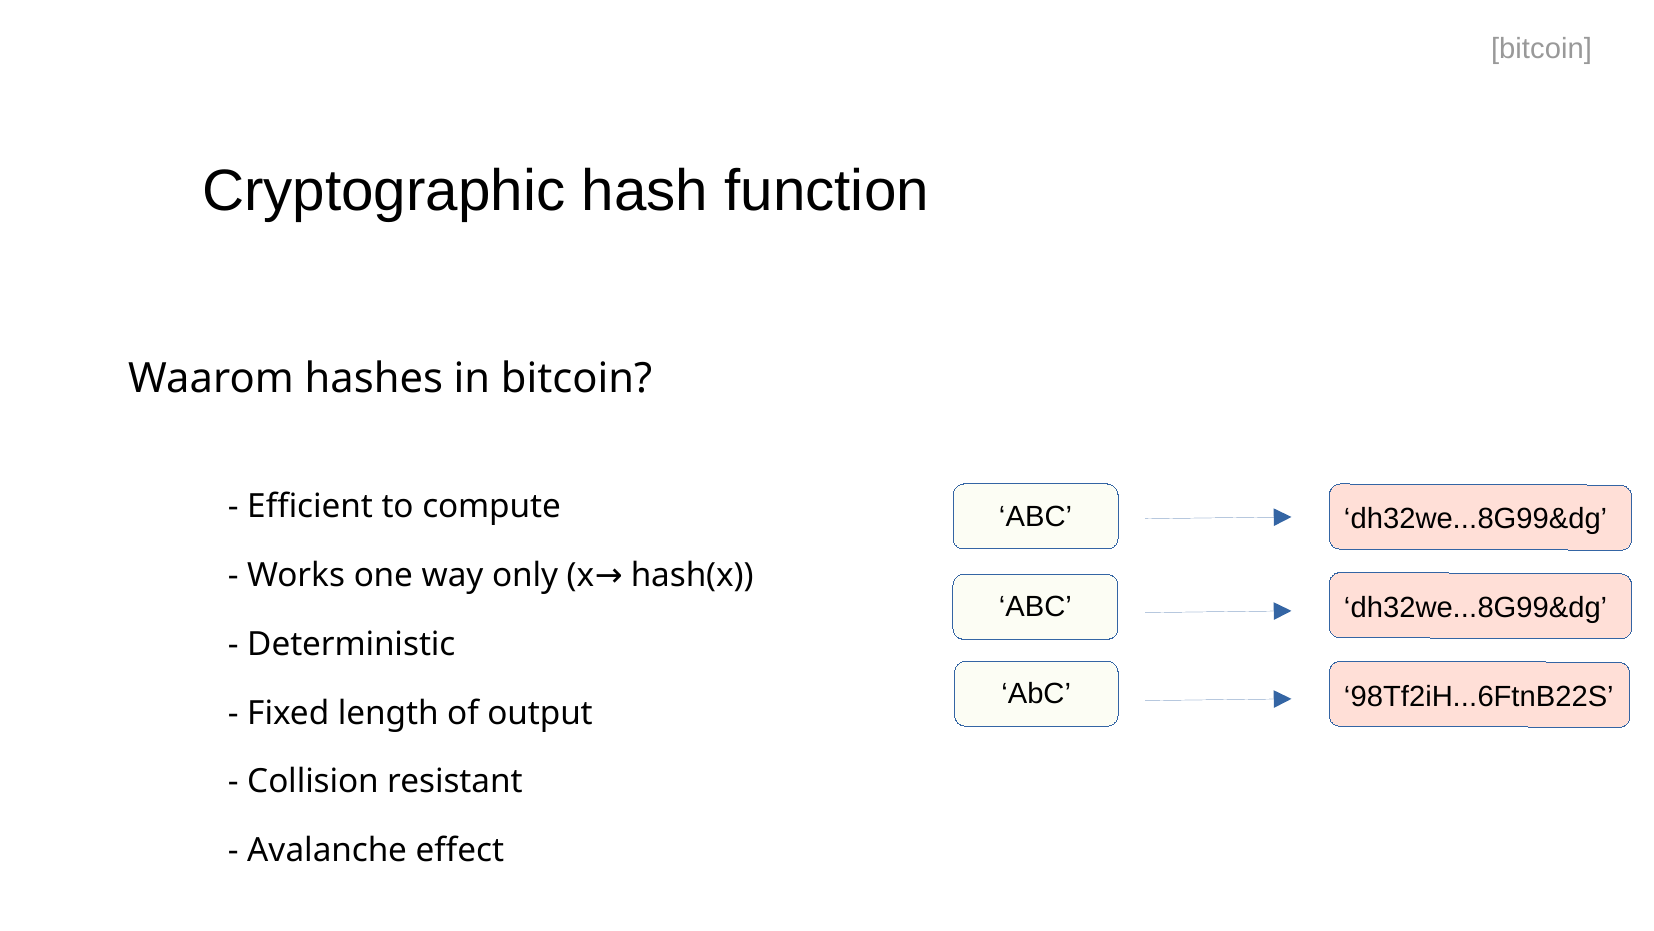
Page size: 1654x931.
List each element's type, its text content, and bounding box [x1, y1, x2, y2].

text_box [1329, 661, 1630, 672]
text_box ‘dh32we...8G99&dg’ [1329, 495, 1654, 551]
text_box - Efficient to compute - Works one way only (x→ hash(x)) - Deterministic - Fixed length of output - Collision resistant - Avalanche effect [213, 474, 885, 887]
text_box [1329, 572, 1632, 583]
text_box [1329, 483, 1632, 495]
text_box ‘ABC’ [952, 574, 1118, 640]
text_box ‘dh32we...8G99&dg’ [1329, 583, 1654, 639]
text_box ‘ABC’ [953, 483, 1119, 549]
text_box Waarom hashes in bitcoin? [113, 339, 814, 518]
text_box Cryptographic hash function [187, 150, 1201, 295]
text_box ‘98Tf2iH...6FtnB22S’ [1329, 672, 1654, 728]
text_box [bitcoin] [1476, 24, 1623, 76]
text_box ‘AbC’ [954, 661, 1119, 727]
